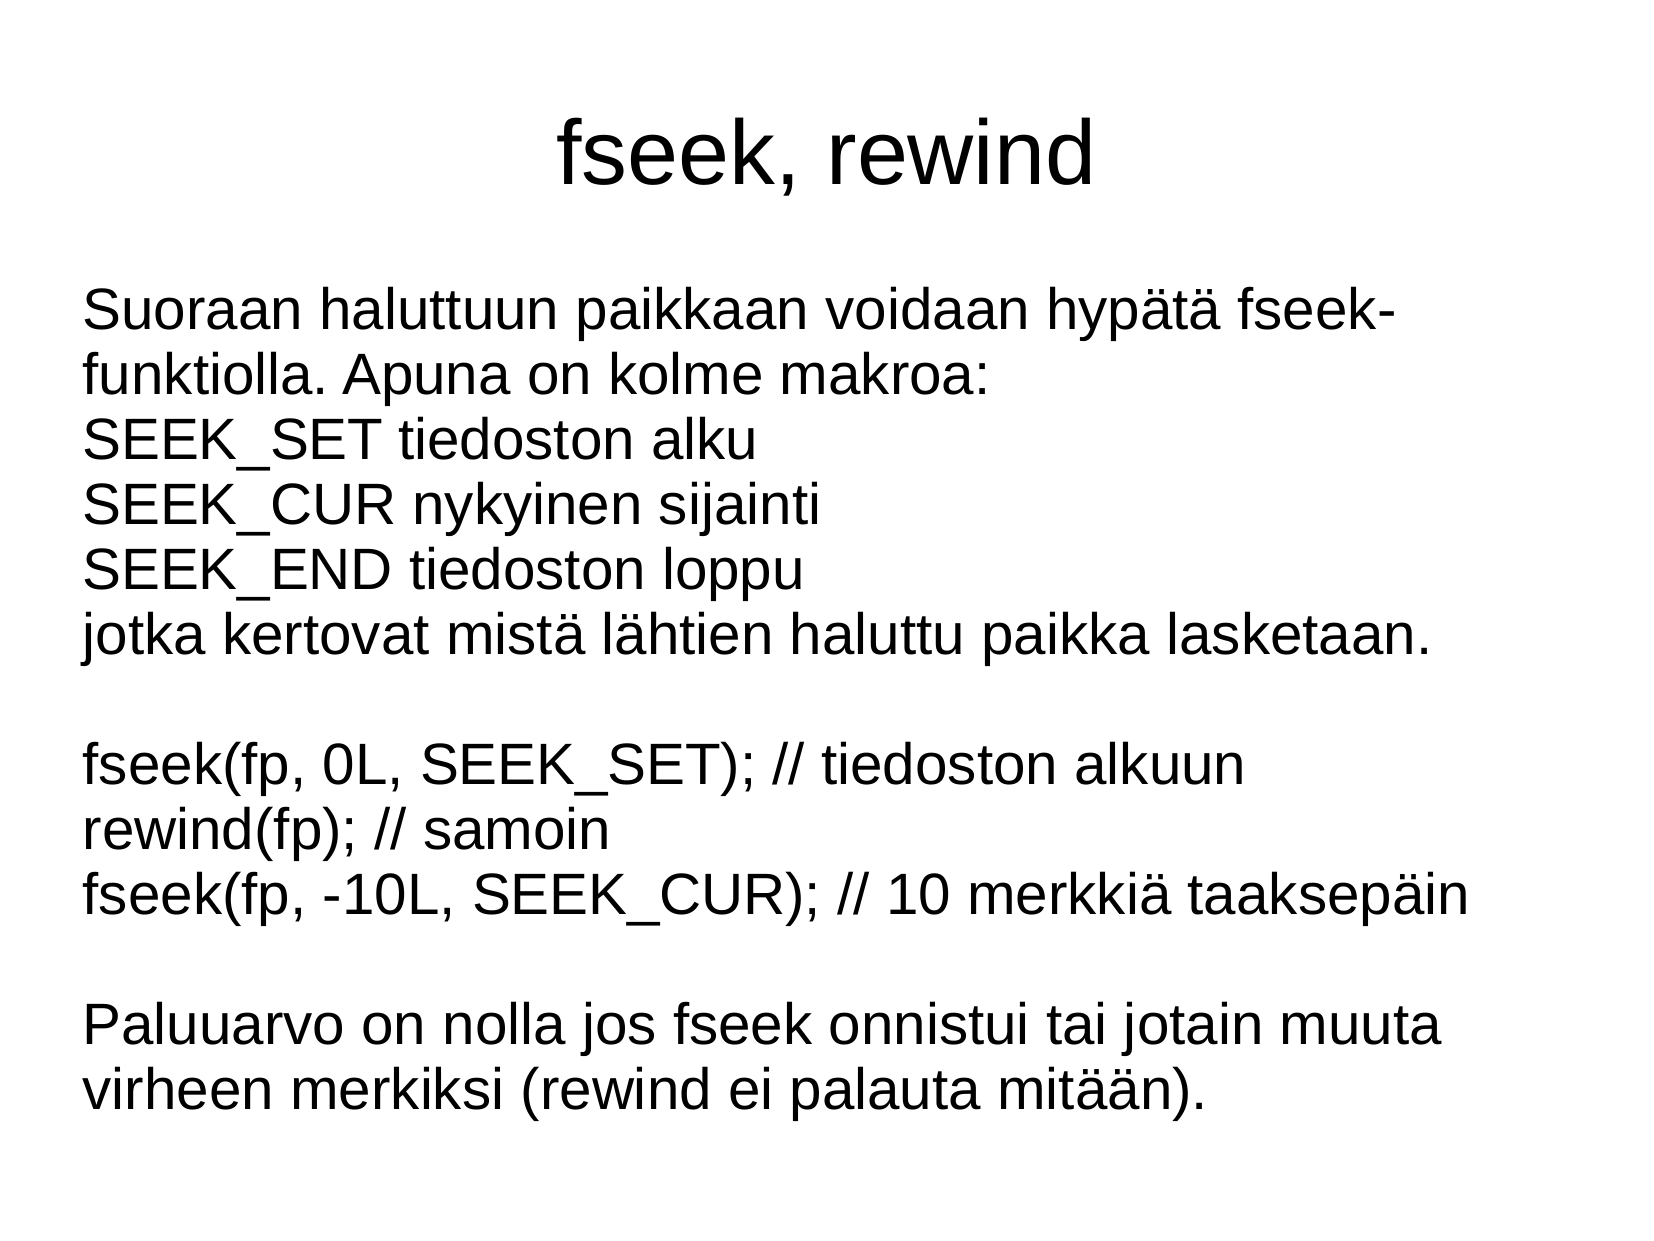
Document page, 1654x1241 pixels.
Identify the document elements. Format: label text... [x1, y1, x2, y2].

title fseek, rewind [82, 56, 1571, 250]
subtitle Suoraan haluttuun paikkaan voidaan hypätä fseek-funktiolla. Apuna on kolme makroa: SEEK_SET tiedoston alku SEEK_CUR nykyinen sijainti SEEK_END tiedoston loppu jotka kertovat mistä lähtien haluttu paikka lasketaan. fseek(fp, 0L, SEEK_SET); // tiedoston alkuun rewind(fp); // samoin fseek(fp, -10L, SEEK_CUR); // 10 merkkiä taaksepäin Paluuarvo on nolla jos fseek onnistui tai jotain muuta virheen merkiksi (rewind ei palauta mitään). [82, 276, 1571, 1123]
